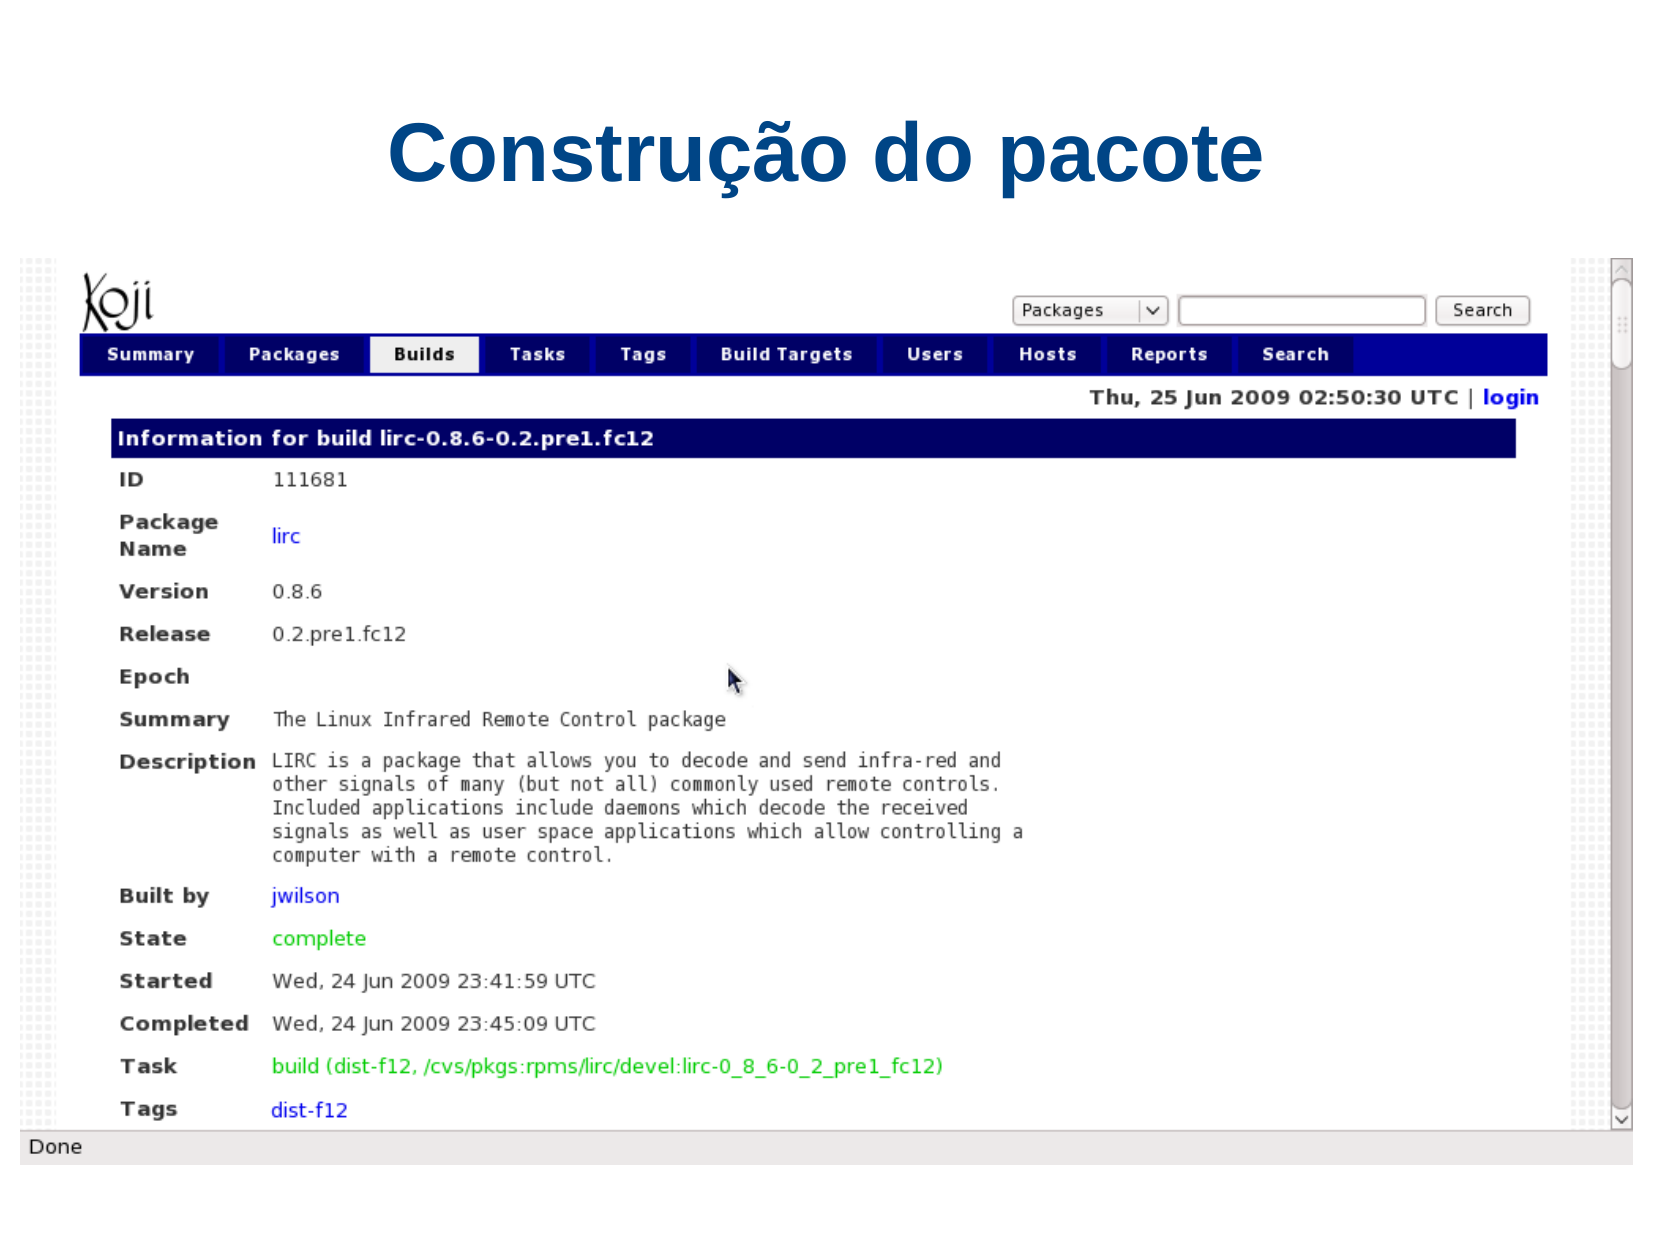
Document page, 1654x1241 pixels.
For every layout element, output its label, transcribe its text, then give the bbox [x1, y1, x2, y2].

title Construção do pacote [82, 56, 1571, 250]
picture [20, 258, 1633, 1165]
